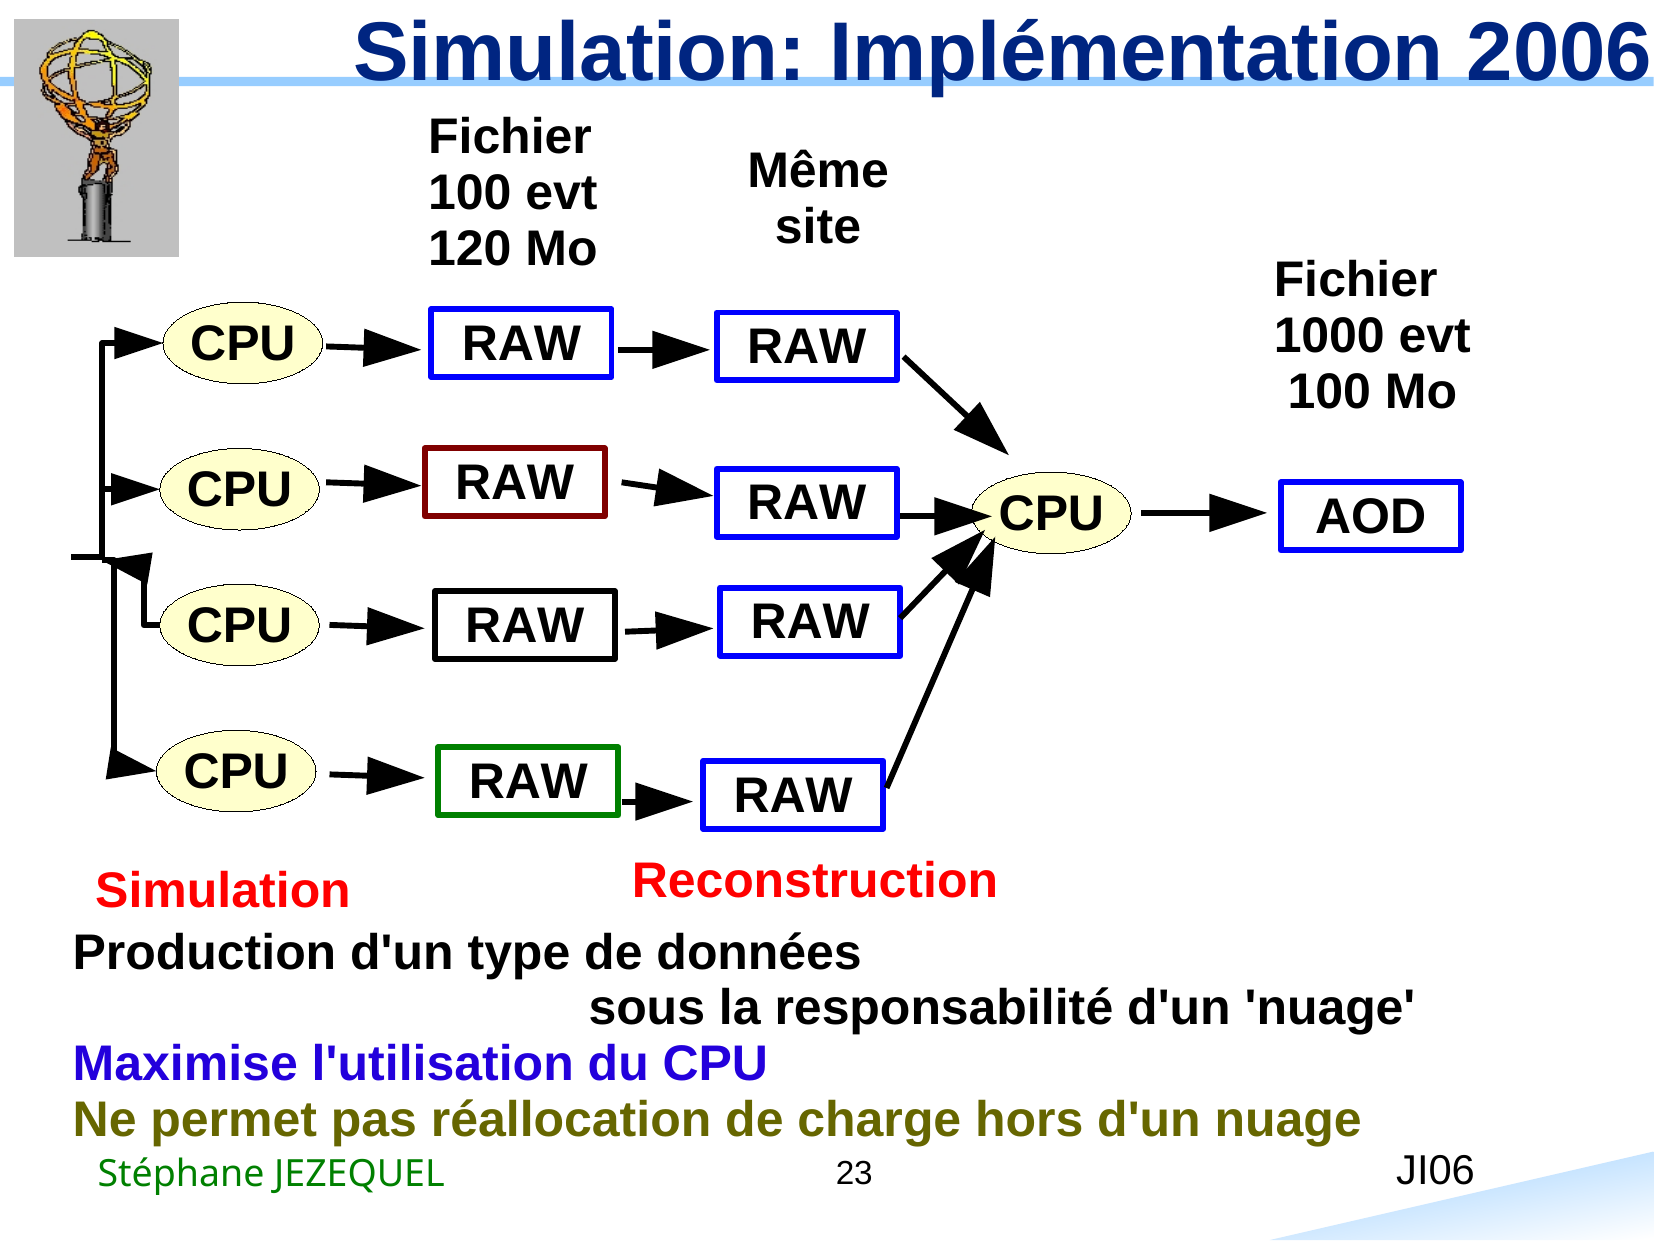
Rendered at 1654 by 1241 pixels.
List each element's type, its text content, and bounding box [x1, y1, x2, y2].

text_box Fichier 100 evt 120 Mo [428, 108, 598, 280]
text_box Même site [747, 142, 890, 257]
text_box CPU [160, 584, 320, 666]
text_box Reconstruction [631, 852, 999, 923]
text_box Production d'un type de données sous la responsabilité d'un 'nuage' Maximise l'utilisation du CPU Ne permet pas réallocation de charge hors d'un nuage [72, 923, 1417, 1152]
text_box RAW [703, 760, 884, 829]
text_box CPU [156, 730, 317, 812]
text_box RAW [720, 587, 901, 656]
text_box CPU [971, 472, 1132, 554]
text_box Fichier 1000 evt 100 Mo [1273, 251, 1472, 423]
text_box RAW [716, 312, 897, 381]
text_box RAW [438, 747, 619, 816]
text_box RAW [431, 309, 612, 378]
text_box Simulation [95, 862, 354, 923]
text_box CPU [159, 448, 320, 531]
text_box RAW [434, 591, 615, 659]
text_box RAW [716, 468, 897, 537]
text_box RAW [424, 448, 605, 517]
text_box CPU [163, 302, 323, 384]
title Simulation: Implémentation 2006 [85, 0, 1654, 149]
picture [14, 19, 179, 257]
text_box AOD [1280, 482, 1461, 551]
